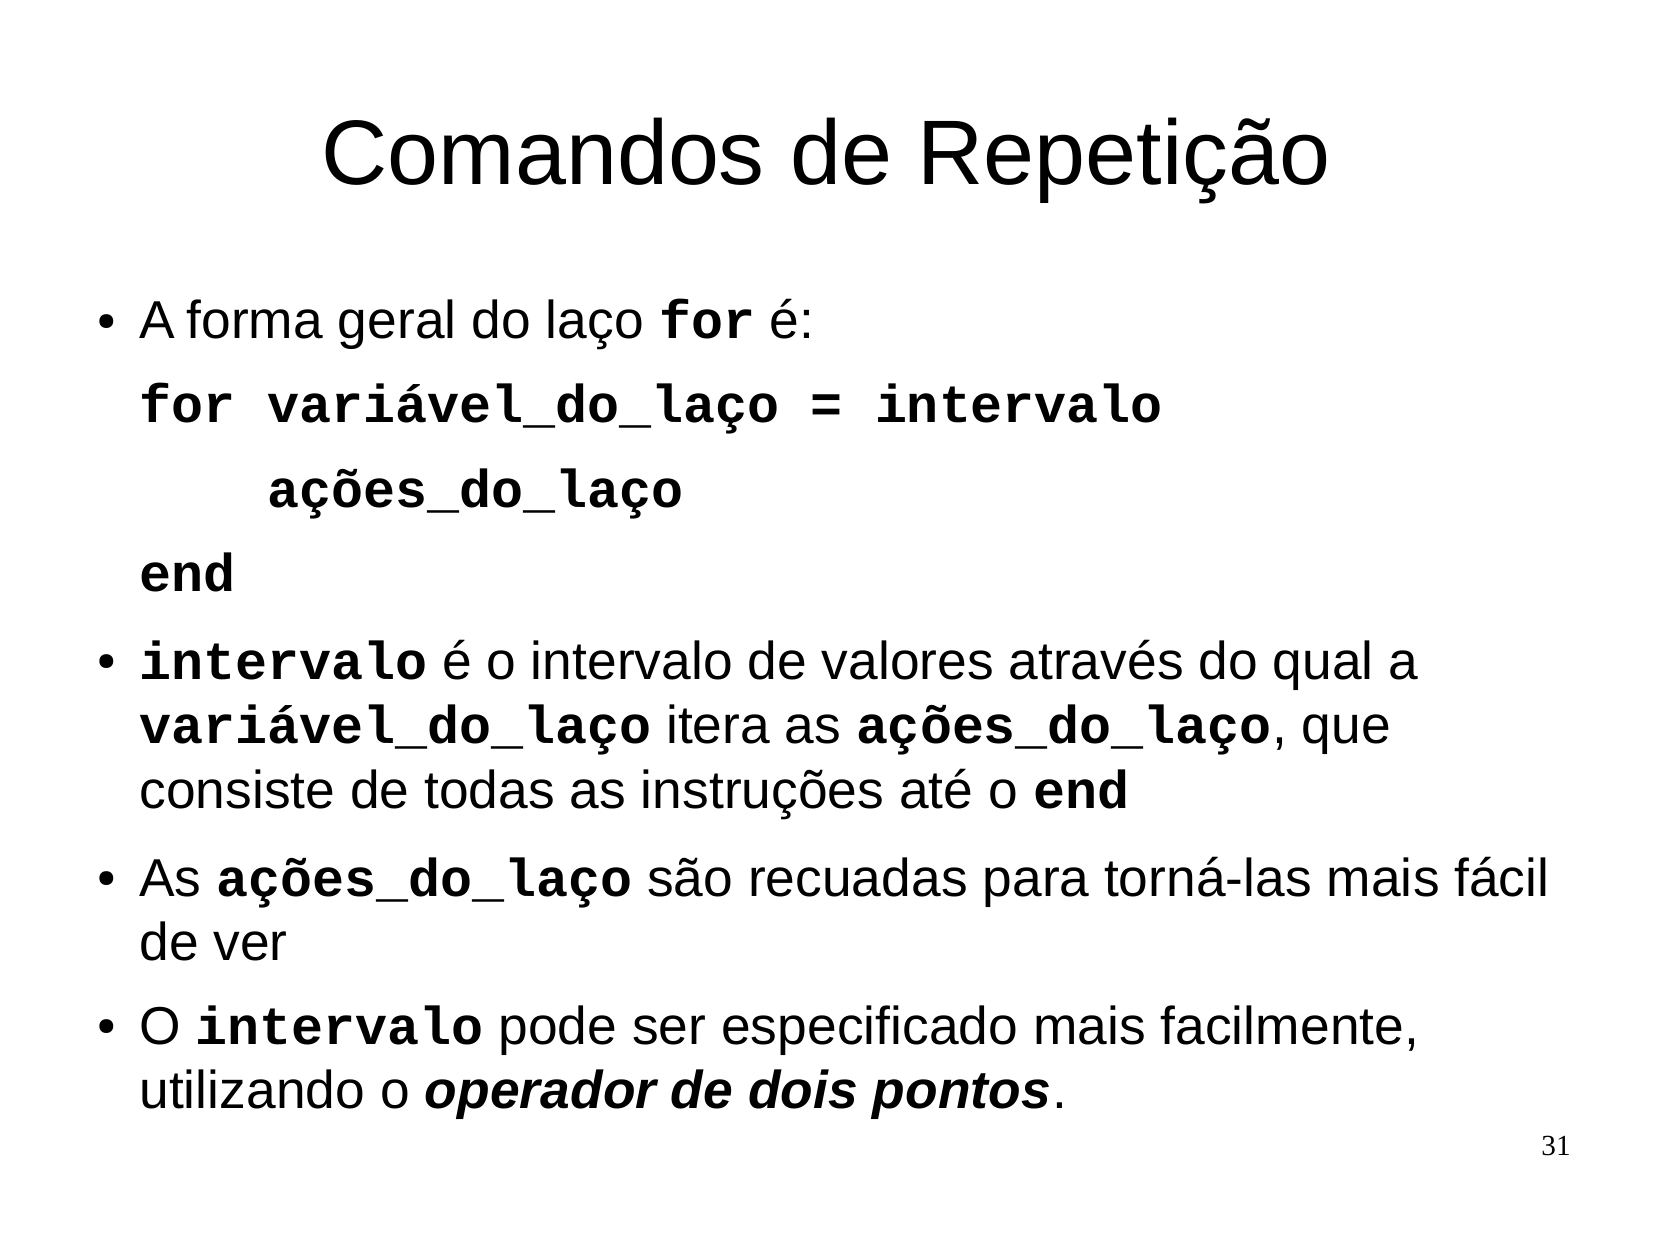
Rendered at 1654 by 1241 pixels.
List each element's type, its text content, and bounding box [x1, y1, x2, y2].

title Comandos de Repetição [82, 49, 1571, 257]
list A forma geral do laço for é: for variável_do_laço = intervalo ações_do_laço end intervalo é o intervalo de valores através do qual a variável_do_laço itera as ações_do_laço, que consiste de todas as instruções até o end As ações_do_laço são recuadas para torná-las mais fácil de ver O intervalo pode ser especificado mais facilmente, utilizando o operador de dois pontos. [82, 290, 1571, 1123]
